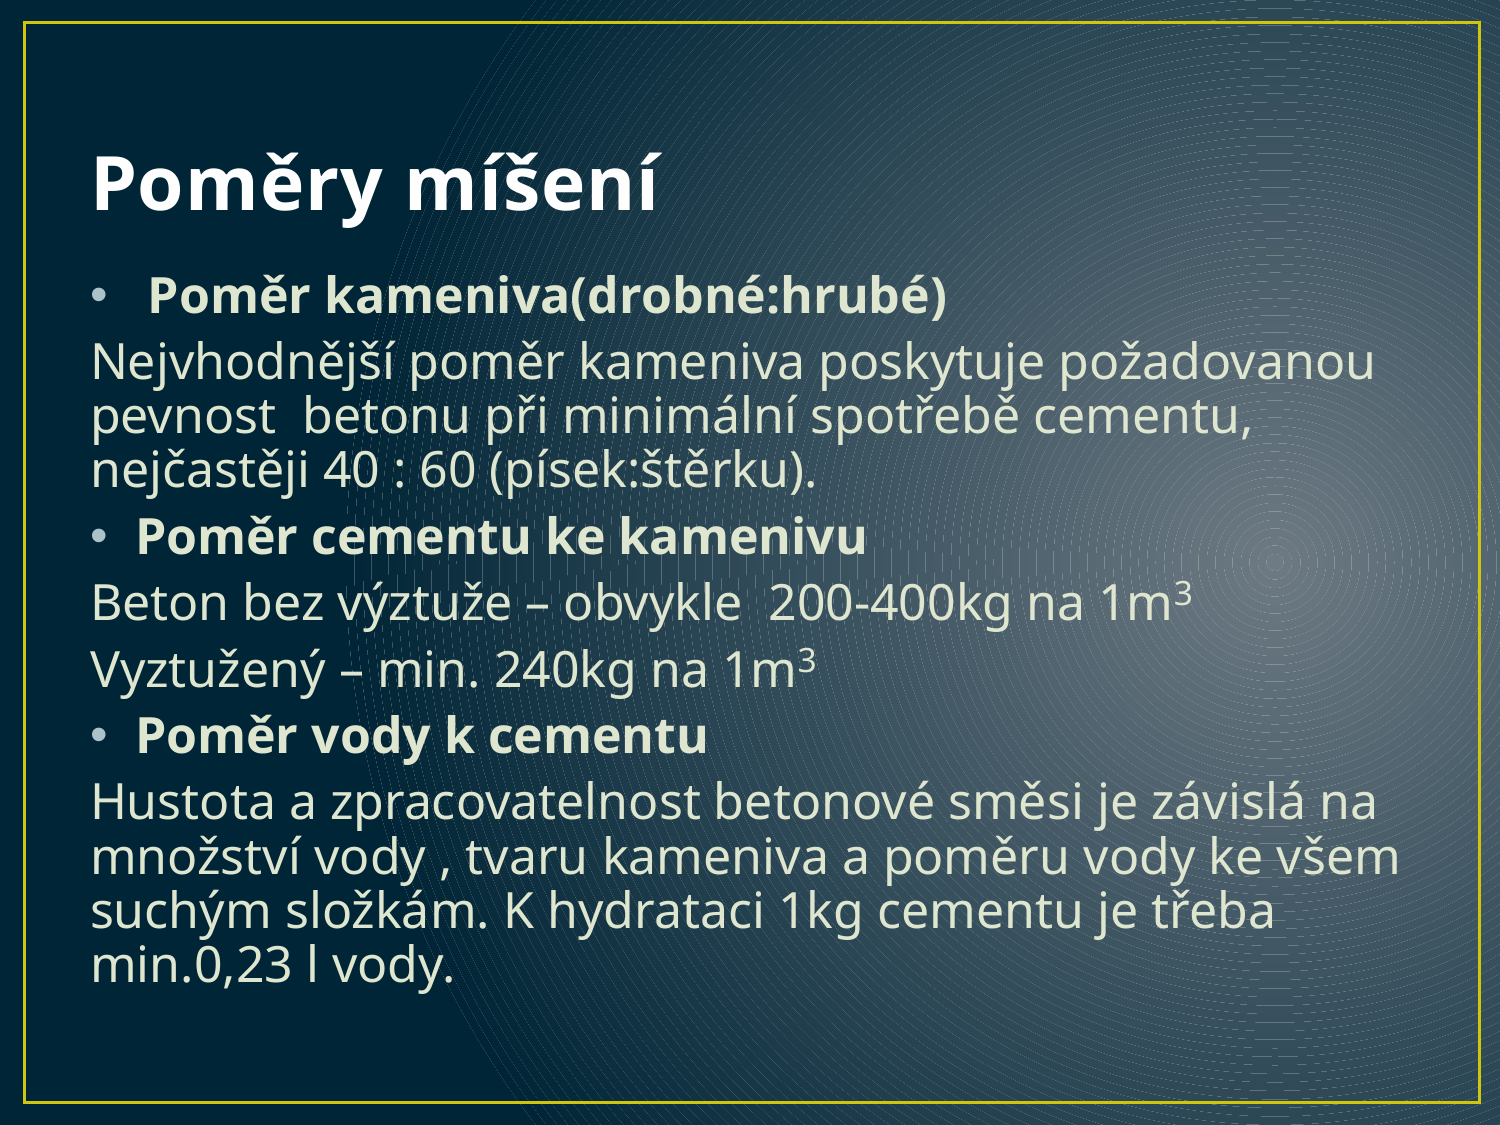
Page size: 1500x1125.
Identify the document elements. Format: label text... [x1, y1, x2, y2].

list Poměr kameniva(drobné:hrubé) Nejvhodnější poměr kameniva poskytuje požadovanou pevnost betonu při minimální spotřebě cementu, nejčastěji 40 : 60 (písek:štěrku). Poměr cementu ke kamenivu Beton bez výztuže – obvykle 200-400kg na 1m3 Vyztužený – min. 240kg na 1m3 Poměr vody k cementu Hustota a zpracovatelnost betonové směsi je závislá na množství vody , tvaru kameniva a poměru vody ke všem suchým složkám. K hydrataci 1kg cementu je třeba min.0,23 l vody. [75, 262, 1436, 1047]
title Poměry míšení [75, 45, 1426, 233]
